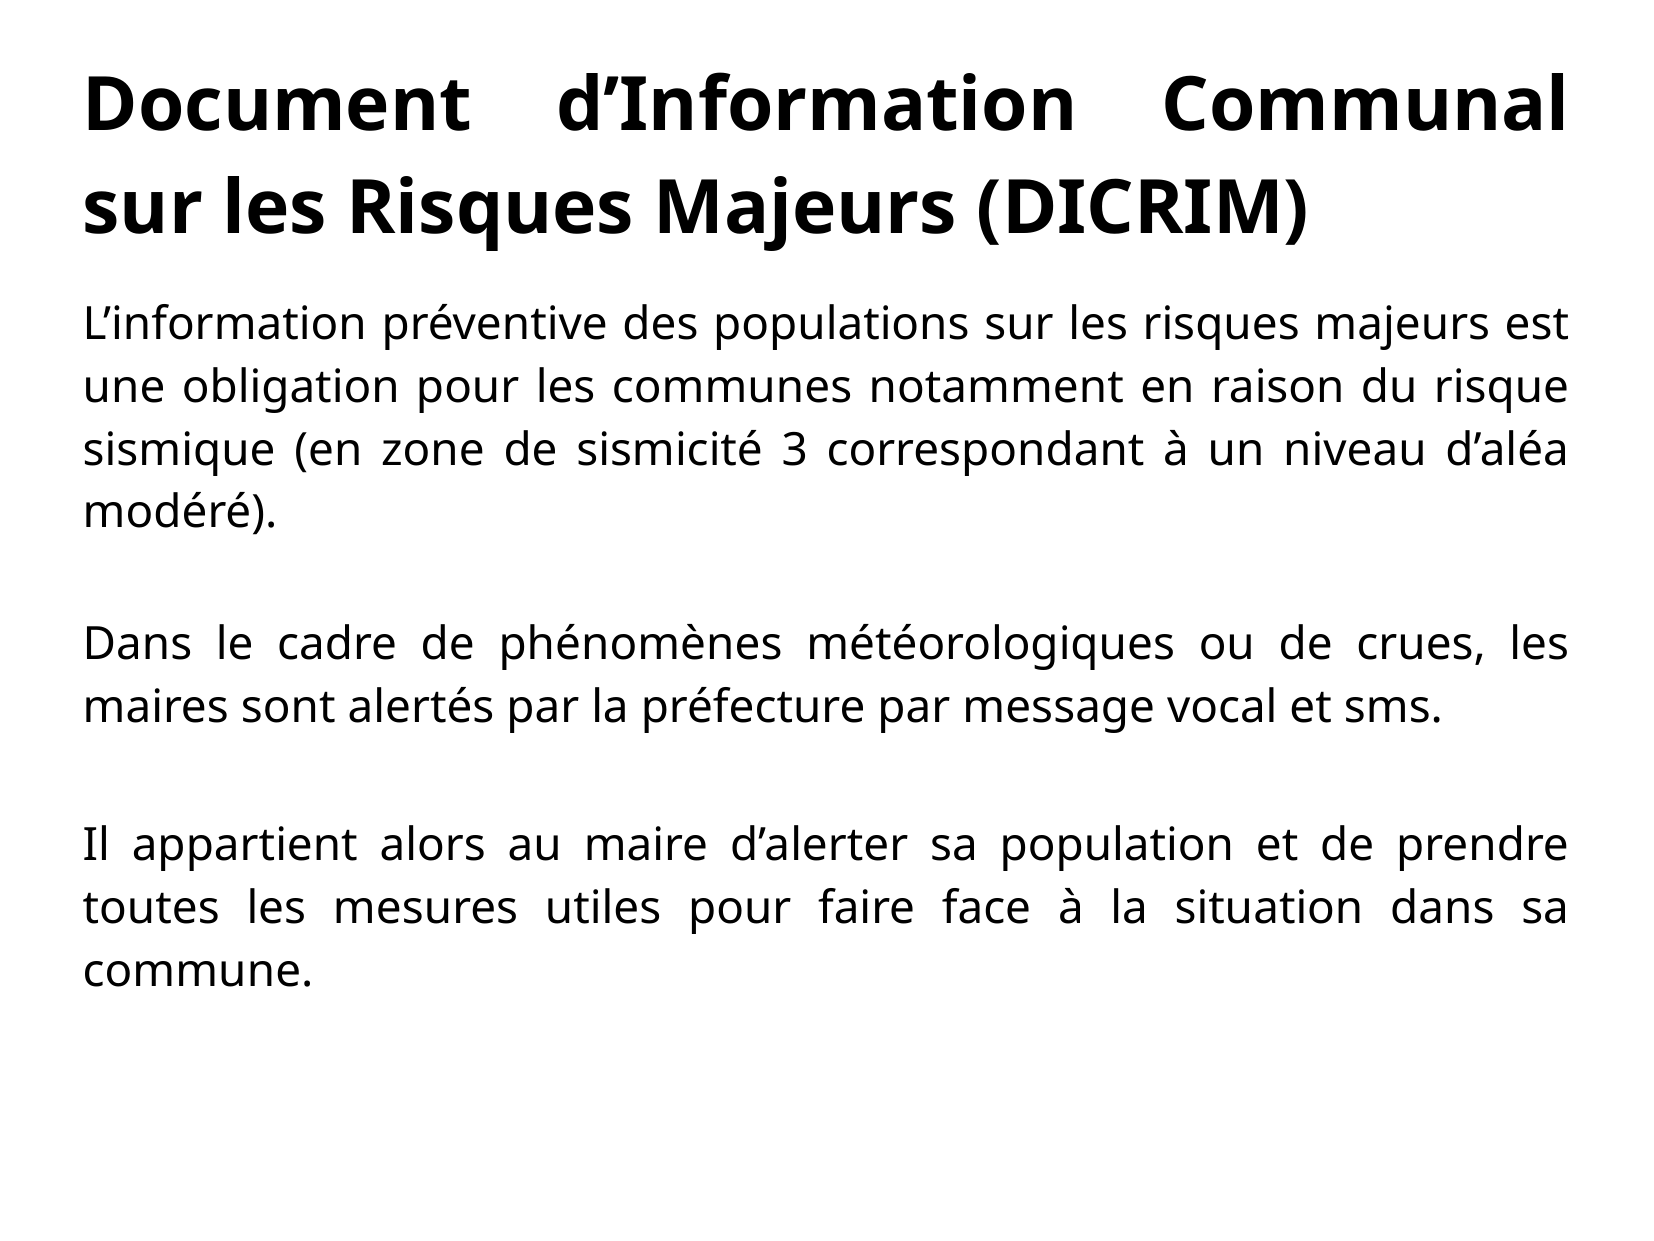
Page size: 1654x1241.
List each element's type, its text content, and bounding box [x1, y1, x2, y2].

title Document d’Information Communal sur les Risques Majeurs (DICRIM) [82, 49, 1571, 257]
list L’information préventive des populations sur les risques majeurs est une obligation pour les communes notamment en raison du risque sismique (en zone de sismicité 3 correspondant à un niveau d’aléa modéré). Dans le cadre de phénomènes météorologiques ou de crues, les maires sont alertés par la préfecture par message vocal et sms. Il appartient alors au maire d’alerter sa population et de prendre toutes les mesures utiles pour faire face à la situation dans sa commune. [82, 290, 1571, 1010]
